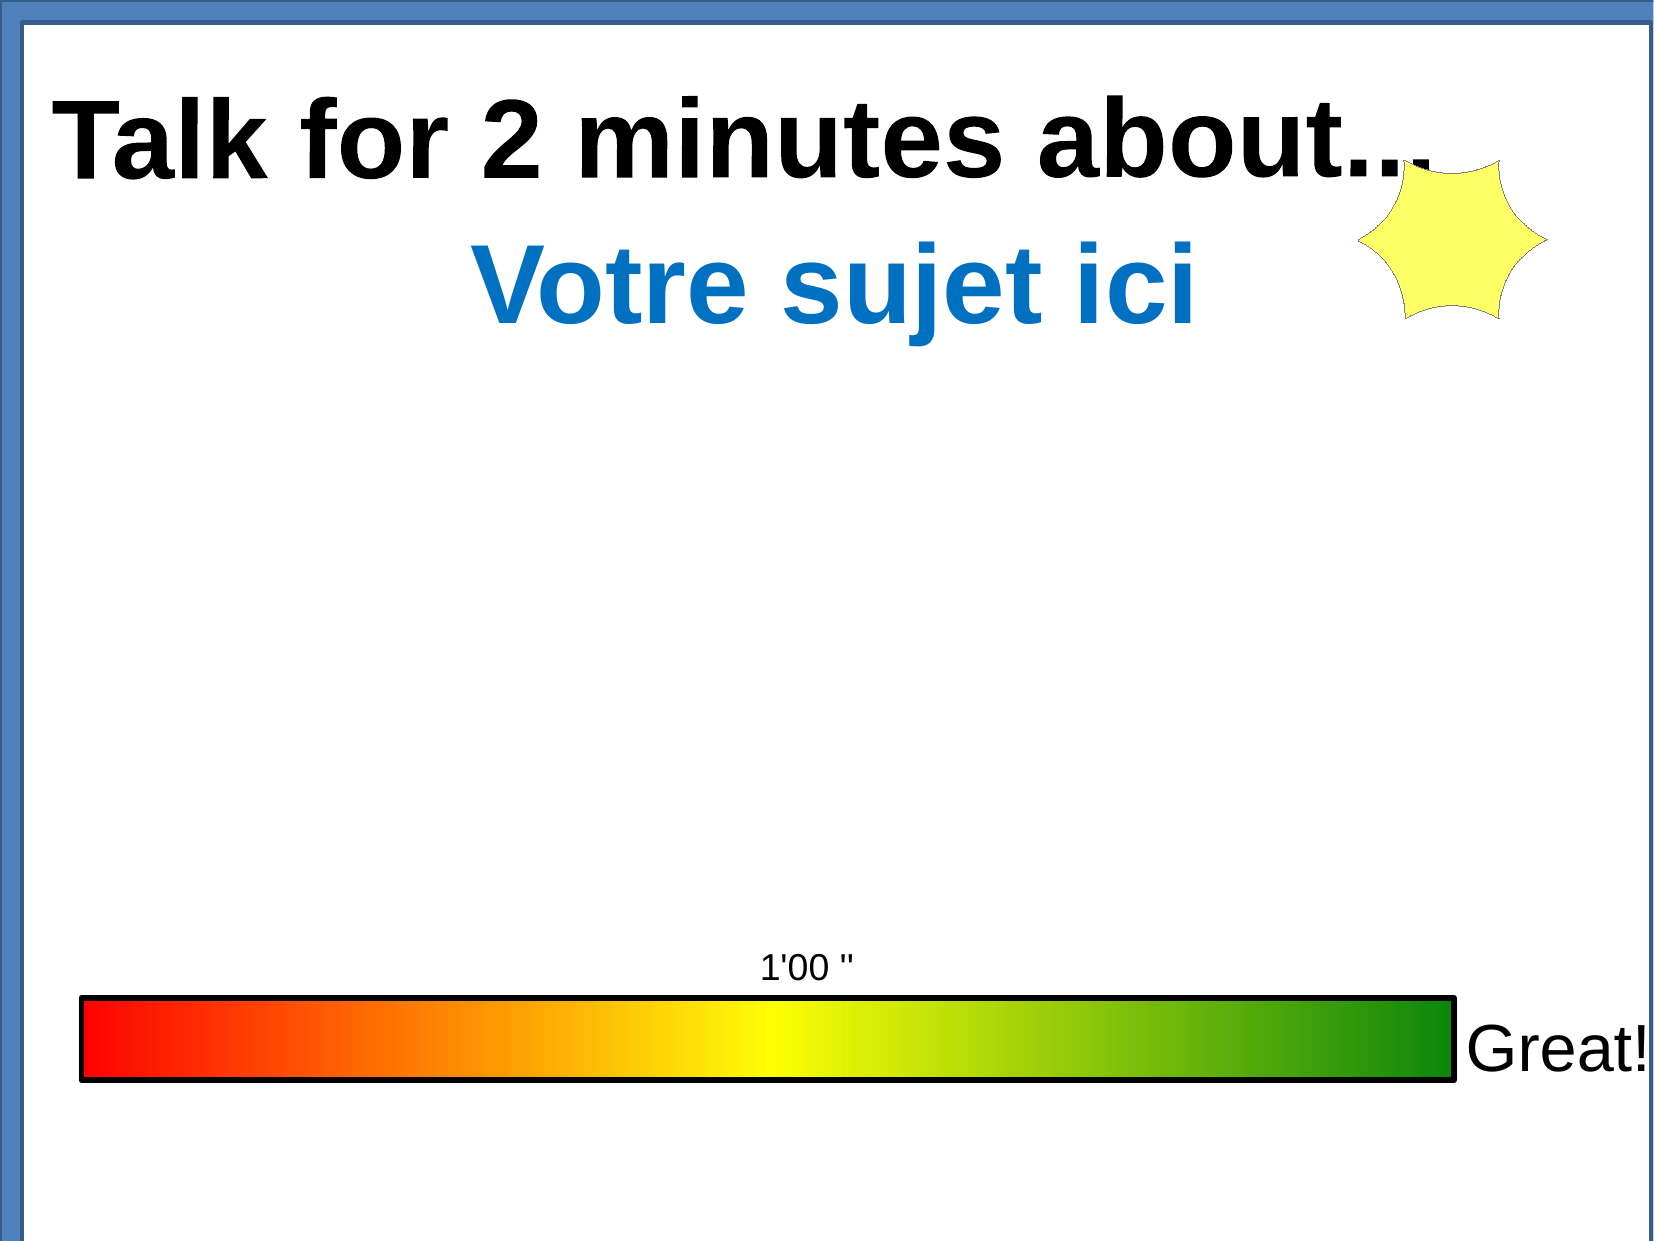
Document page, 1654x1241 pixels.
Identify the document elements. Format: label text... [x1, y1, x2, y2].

text_box [1358, 160, 1548, 319]
picture [84, 1001, 1450, 1077]
text_box Talk for 2 minutes about... [36, 55, 1643, 203]
text_box [0, 0, 1654, 1241]
text_box Great! [1450, 997, 1654, 1094]
text_box Votre sujet ici [23, 203, 1654, 355]
text_box 1'00 '' [744, 938, 875, 996]
